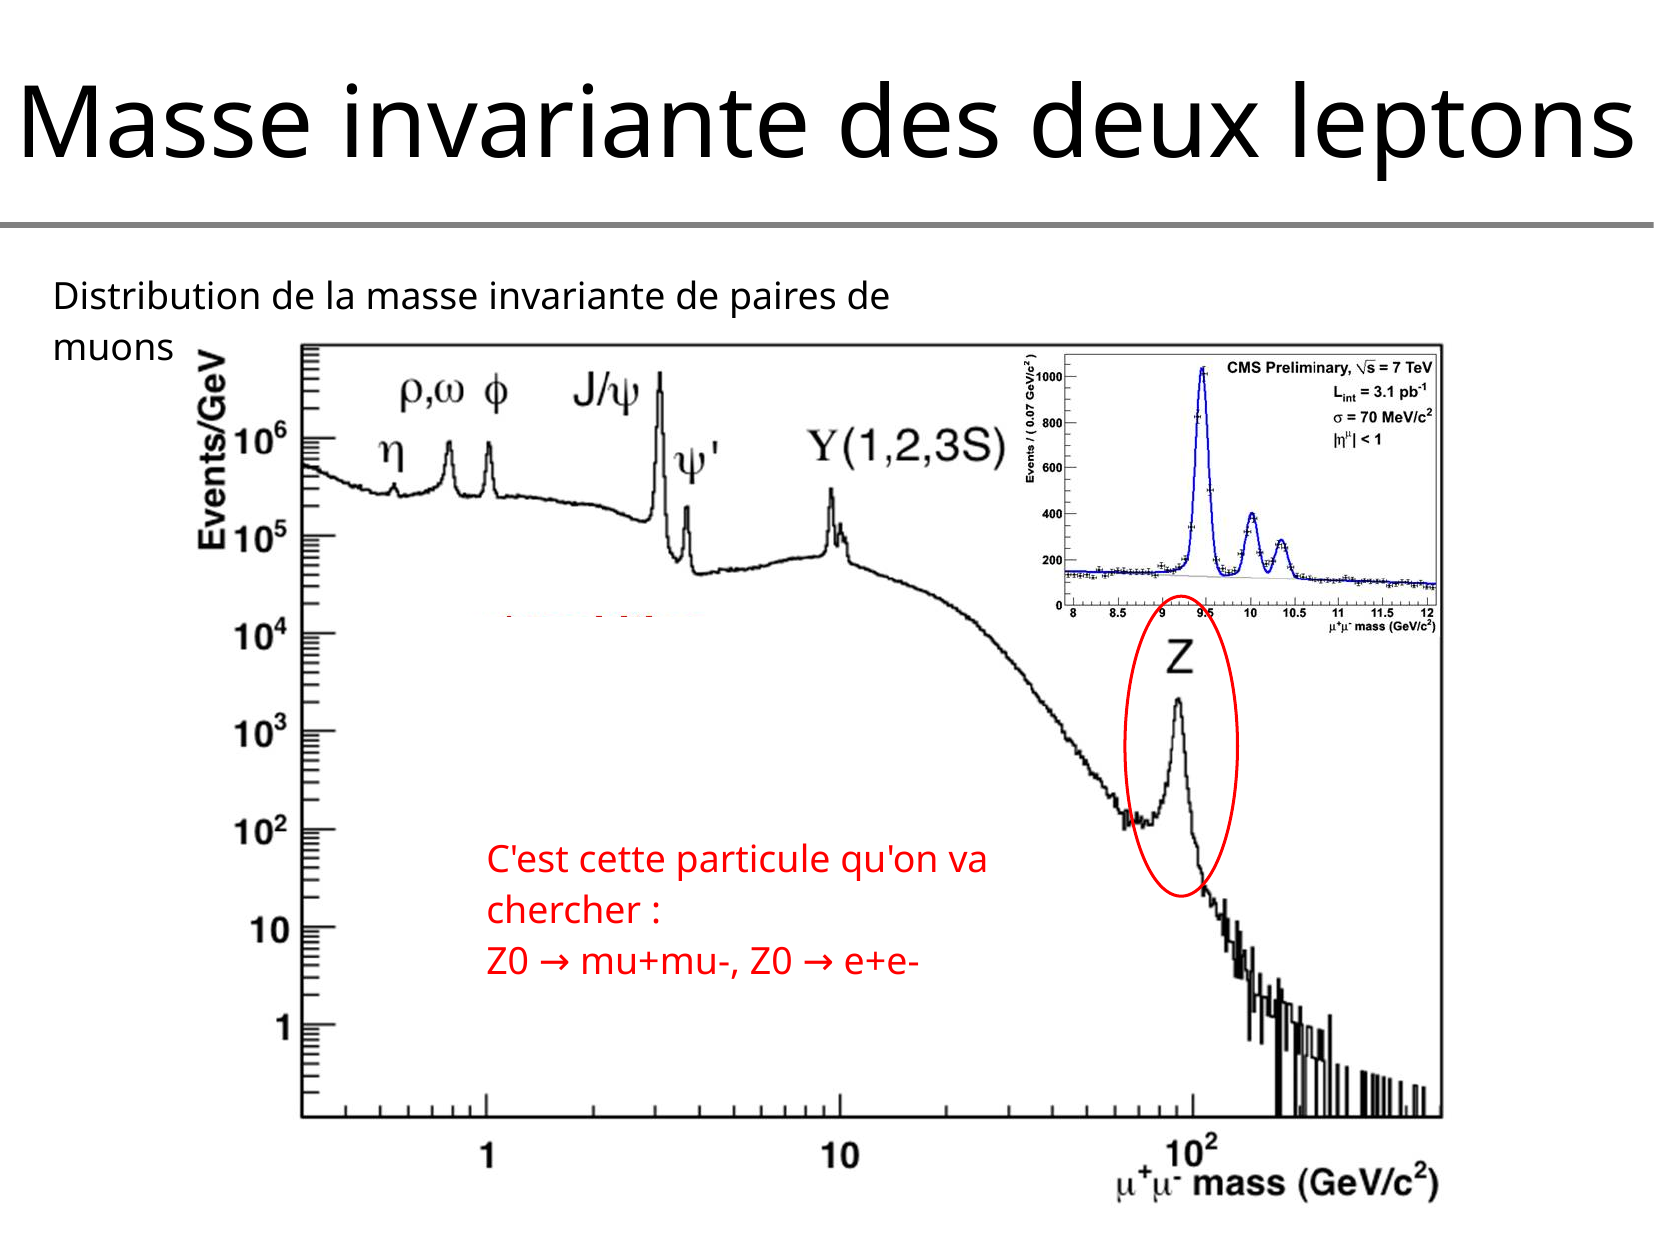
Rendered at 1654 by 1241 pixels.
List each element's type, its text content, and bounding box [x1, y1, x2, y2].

picture [180, 326, 1456, 1211]
text_box Distribution de la masse invariante de paires de muons [37, 262, 1013, 321]
text_box [358, 617, 954, 1081]
text_box Masse invariante des deux leptons [0, 43, 1654, 173]
text_box C'est cette particule qu'on va chercher : Z0 → mu+mu-, Z0 → e+e- [471, 825, 1147, 926]
